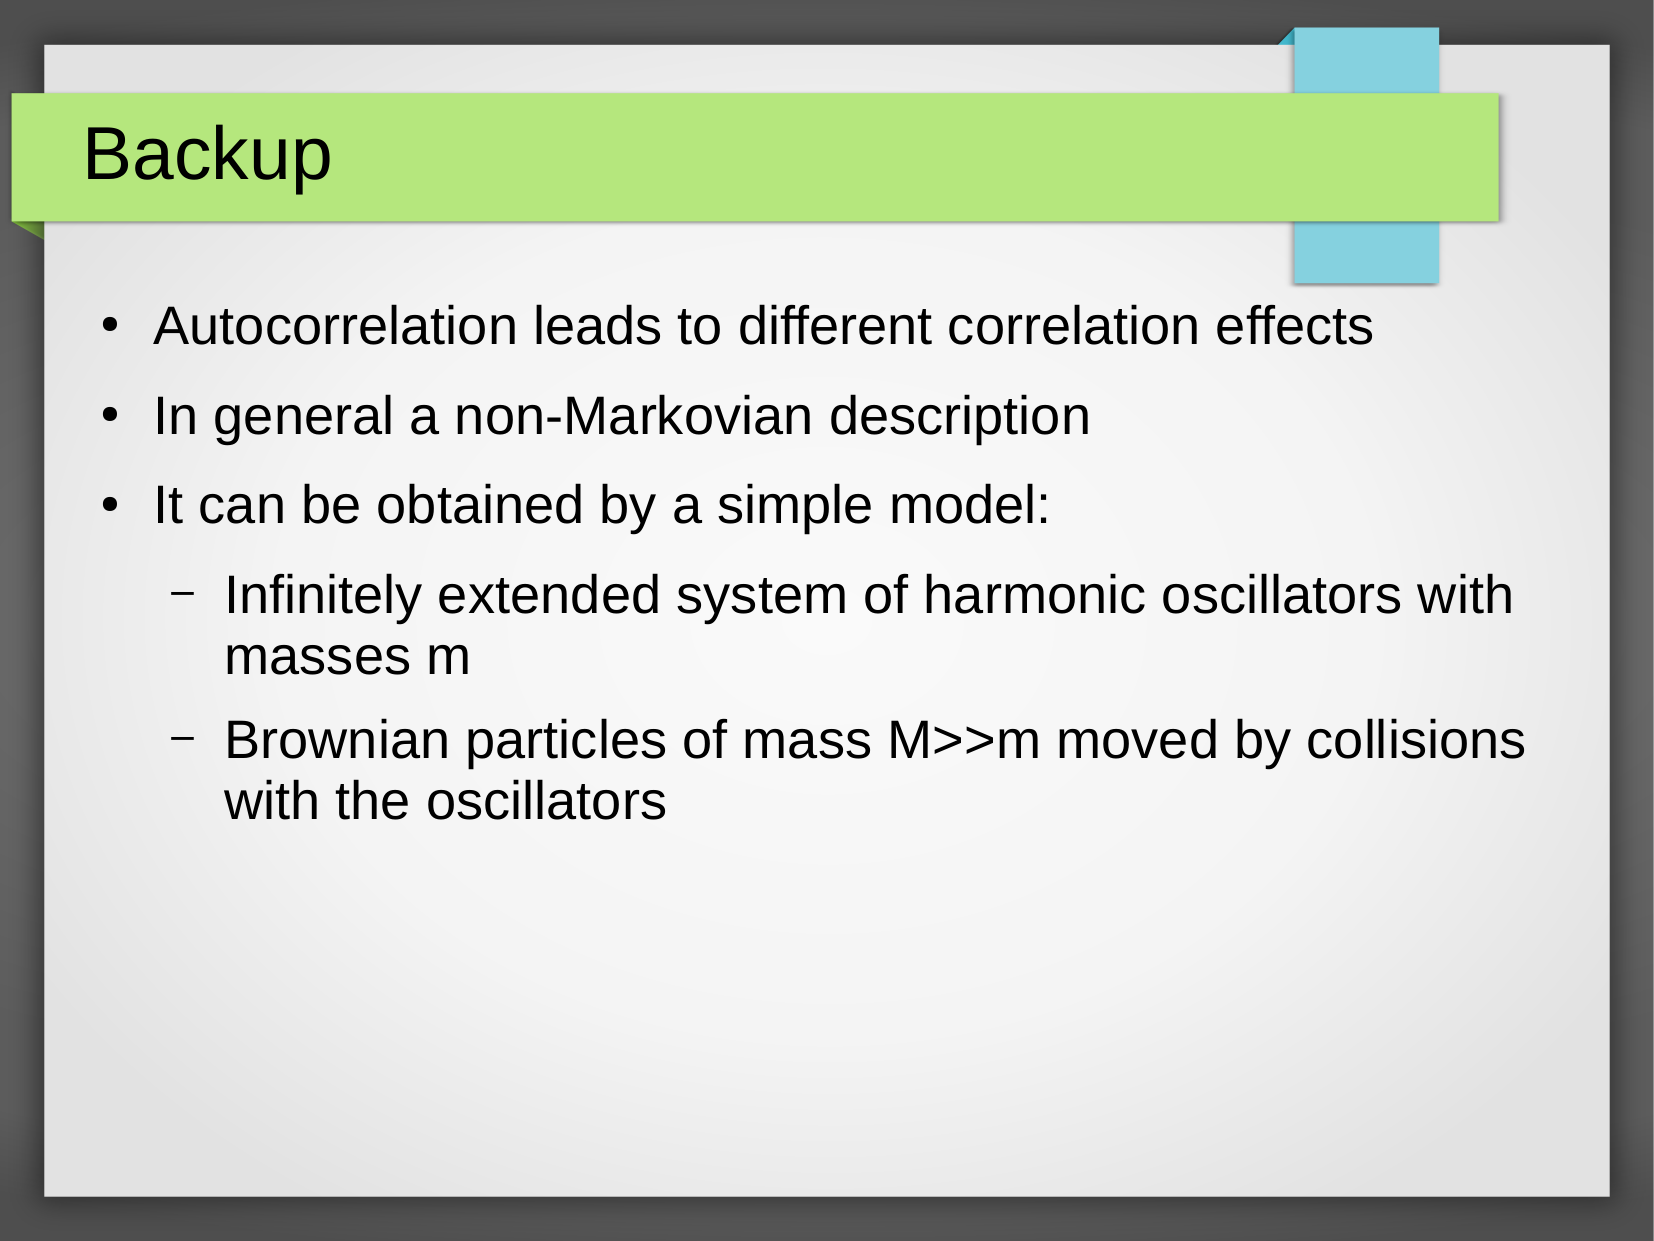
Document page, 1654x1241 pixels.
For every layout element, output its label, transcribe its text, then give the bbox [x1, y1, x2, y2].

list Autocorrelation leads to different correlation effects In general a non-Markovian description It can be obtained by a simple model: Infinitely extended system of harmonic oscillators with masses m Brownian particles of mass M>>m moved by collisions with the oscillators [82, 295, 1571, 1015]
title Backup [82, 94, 1264, 213]
picture [0, 0, 1654, 1241]
